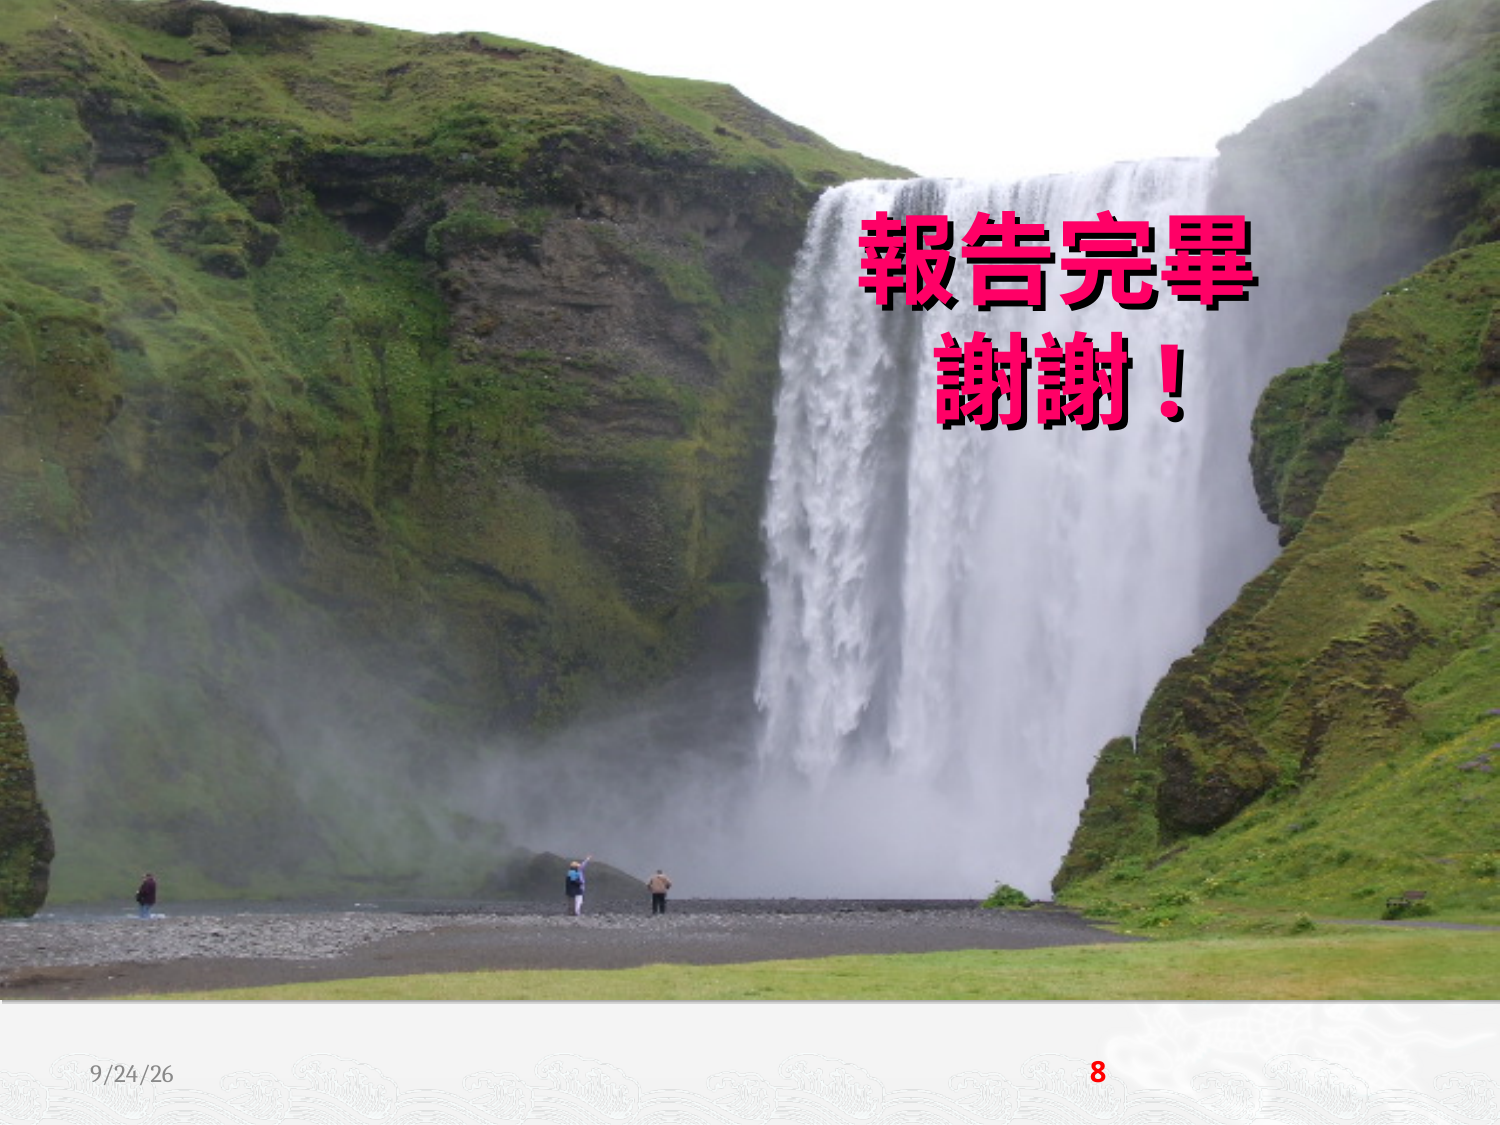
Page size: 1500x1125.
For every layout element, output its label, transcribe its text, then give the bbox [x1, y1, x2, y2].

text_box 2012/11/15 [75, 1042, 426, 1103]
text_box 報告完畢 謝謝! [793, 188, 1320, 447]
text_box 8 [1074, 1042, 1426, 1103]
picture [0, 0, 1500, 1000]
